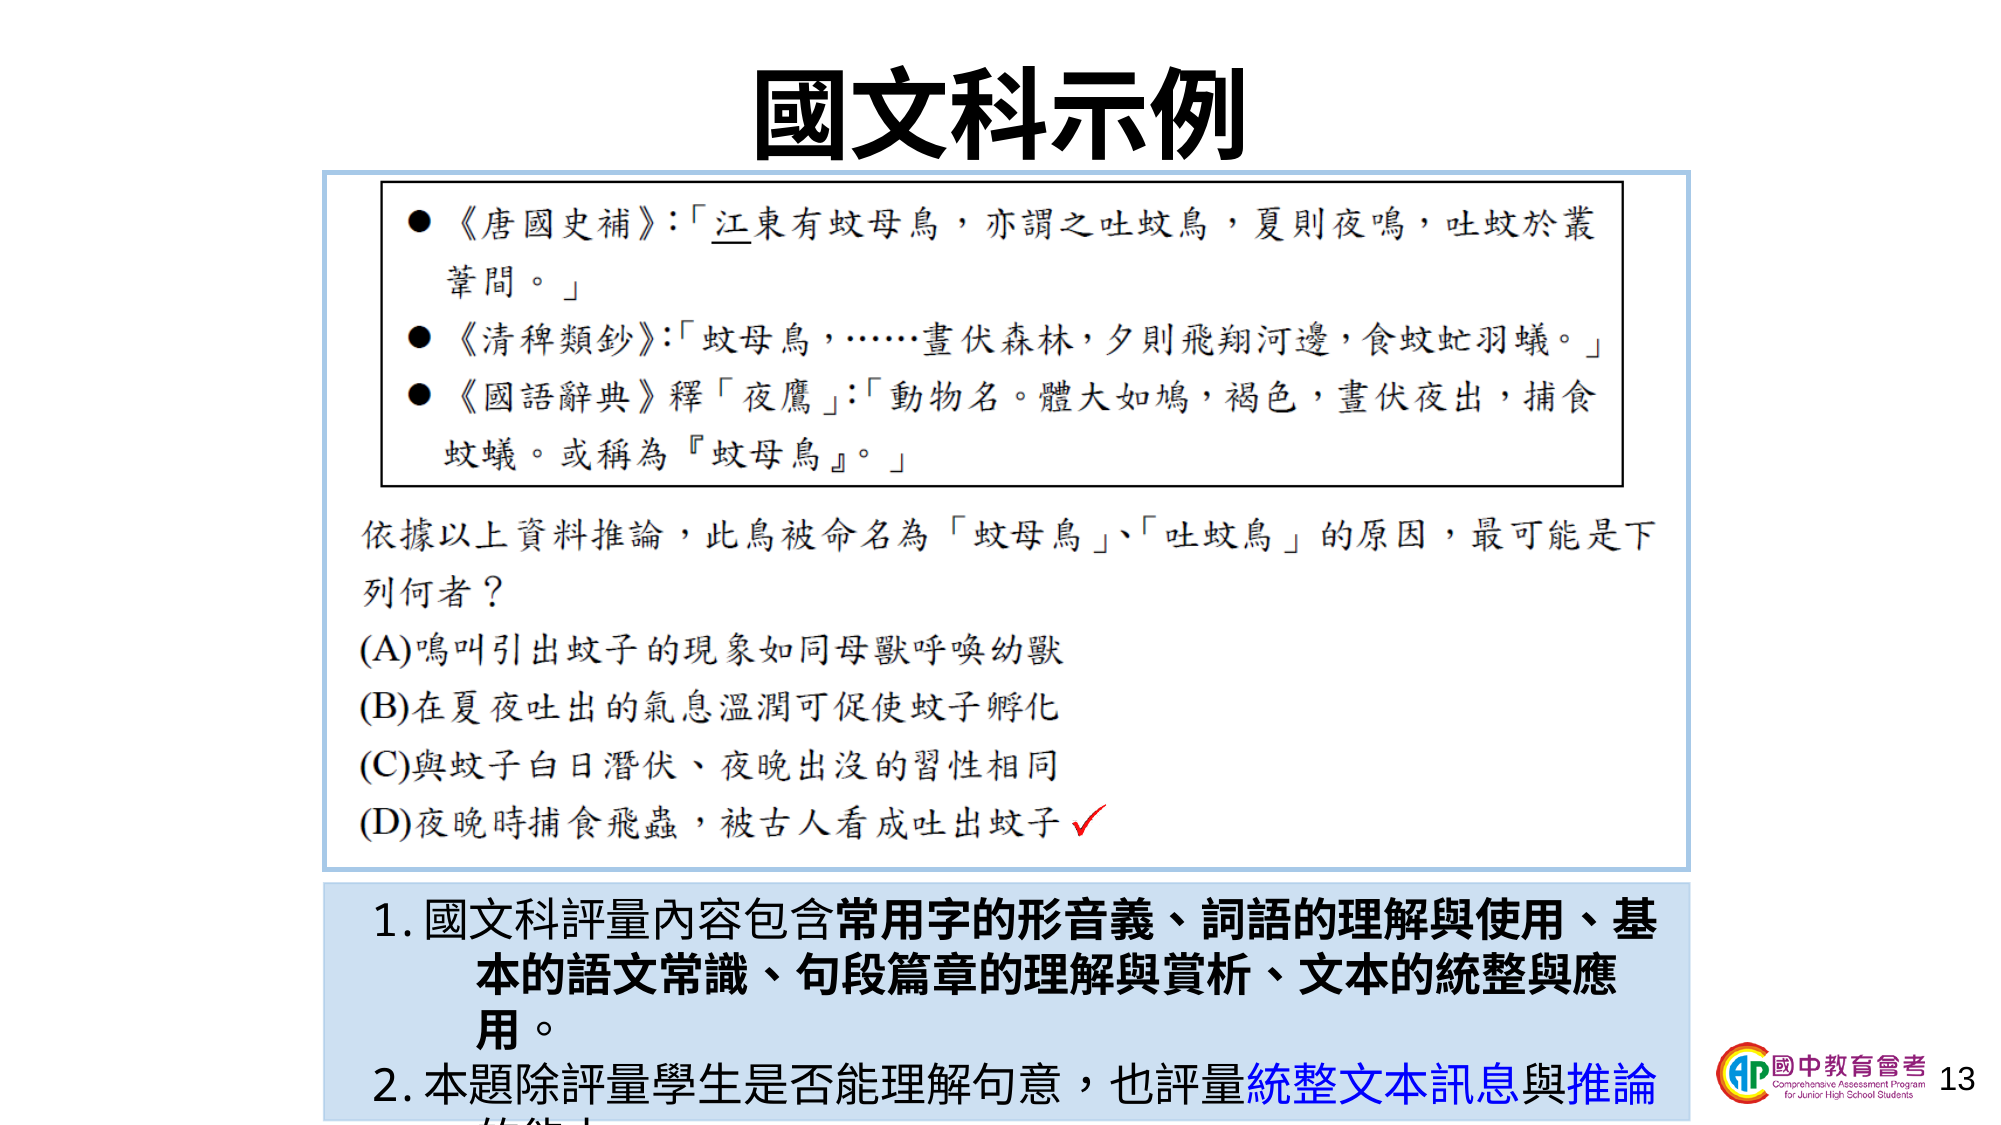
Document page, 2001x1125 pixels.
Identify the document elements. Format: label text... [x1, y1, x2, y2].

picture [351, 175, 1661, 848]
list [324, 172, 1689, 870]
title 國文科示例 [137, 2, 1863, 220]
text_box 13 [1923, 1047, 2000, 1108]
text_box 國文科評量內容包含常用字的形音義、詞語的理解與使用、基本的語文常識、句段篇章的理解與賞析、文本的統整與應用。 本題除評量學生是否能理解句意，也評量統整文本訊息與推論的能力。 [315, 883, 1693, 1125]
